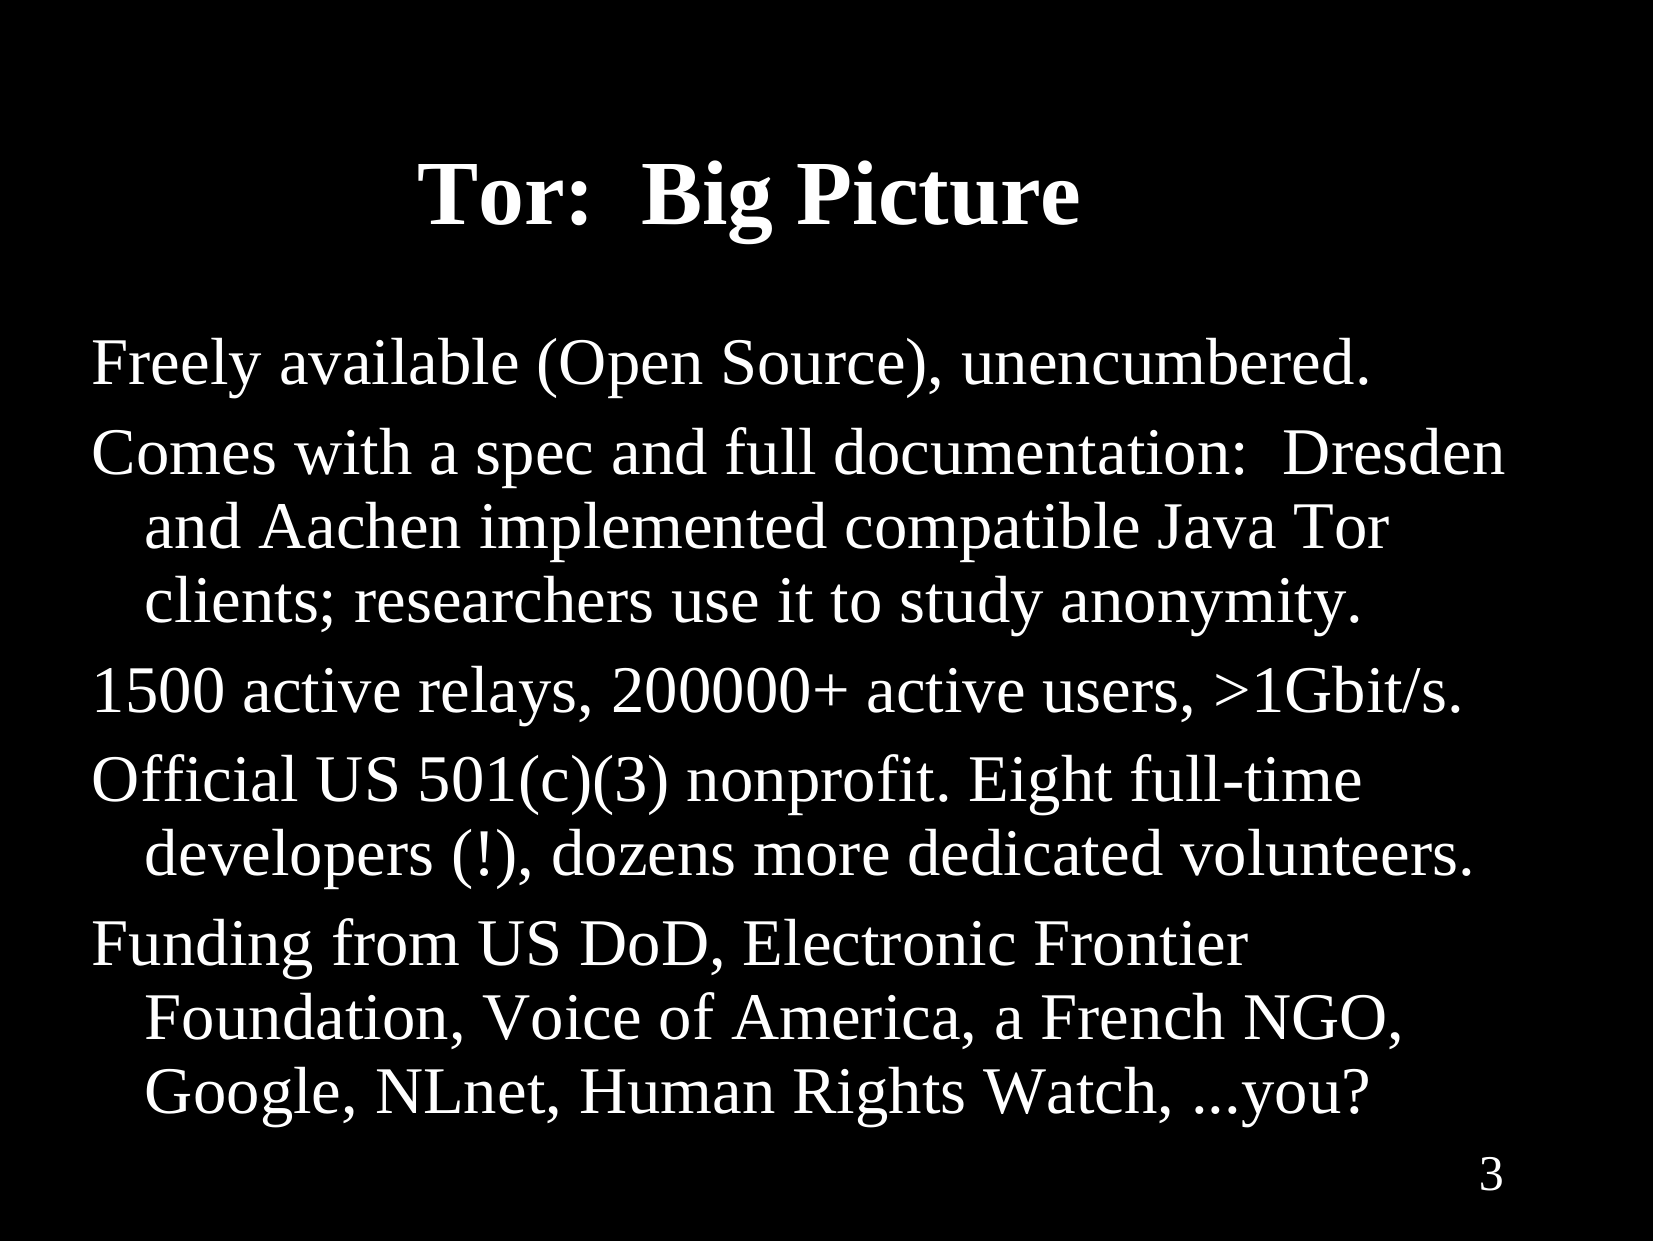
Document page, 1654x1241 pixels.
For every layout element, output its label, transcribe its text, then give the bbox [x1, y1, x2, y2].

title Tor: Big Picture [112, 100, 1388, 288]
list Freely available (Open Source), unencumbered. Comes with a spec and full documentation: Dresden and Aachen implemented compatible Java Tor clients; researchers use it to study anonymity. 1500 active relays, 200000+ active users, >1Gbit/s. Official US 501(c)(3) nonprofit. Eight full-time developers (!), dozens more dedicated volunteers. Funding from US DoD, Electronic Frontier Foundation, Voice of America, a French NGO, Google, NLnet, Human Rights Watch, ...you? [74, 325, 1539, 1129]
